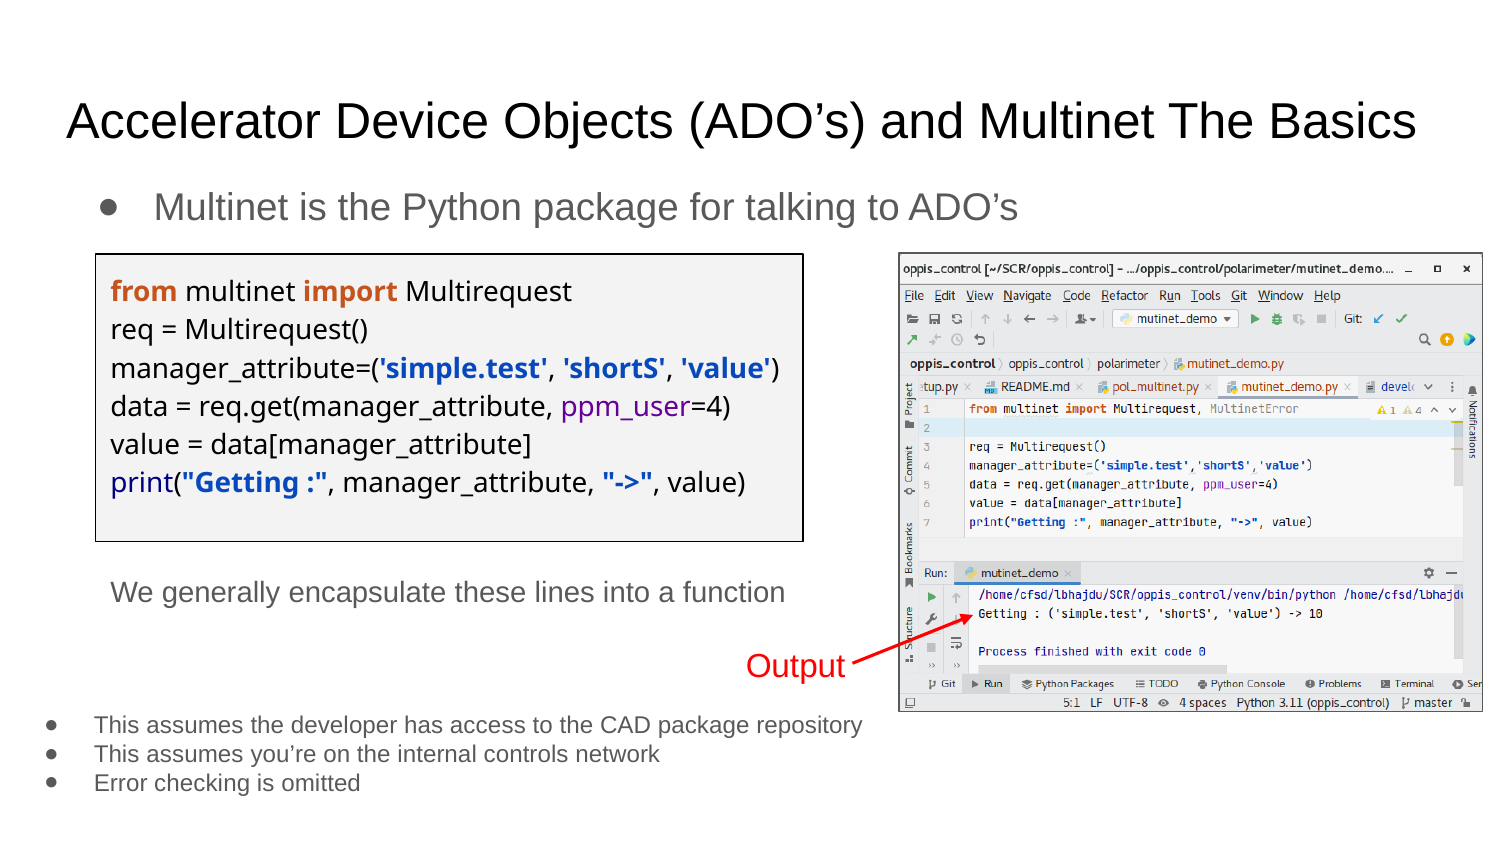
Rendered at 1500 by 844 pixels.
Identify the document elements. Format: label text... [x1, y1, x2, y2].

picture [899, 253, 1482, 711]
text_box Output [730, 629, 875, 700]
list We generally encapsulate these lines into a function [95, 552, 804, 683]
title Accelerator Device Objects (ADO’s) and Multinet The Basics [51, 72, 1449, 167]
list from multinet import Multirequest req = Multirequest() manager_attribute=('simple.test', 'shortS', 'value') data = req.get(manager_attribute, ppm_user=4) value = data[manager_attribute] print("Getting :", manager_attribute, "->", value) [95, 254, 804, 542]
list Multinet is the Python package for talking to ADO’s [63, 159, 1171, 254]
text_box Output [804, 661, 813, 675]
list This assumes the developer has access to the CAD package repository This assumes you’re on the internal controls network Error checking is omitted [3, 694, 1402, 841]
